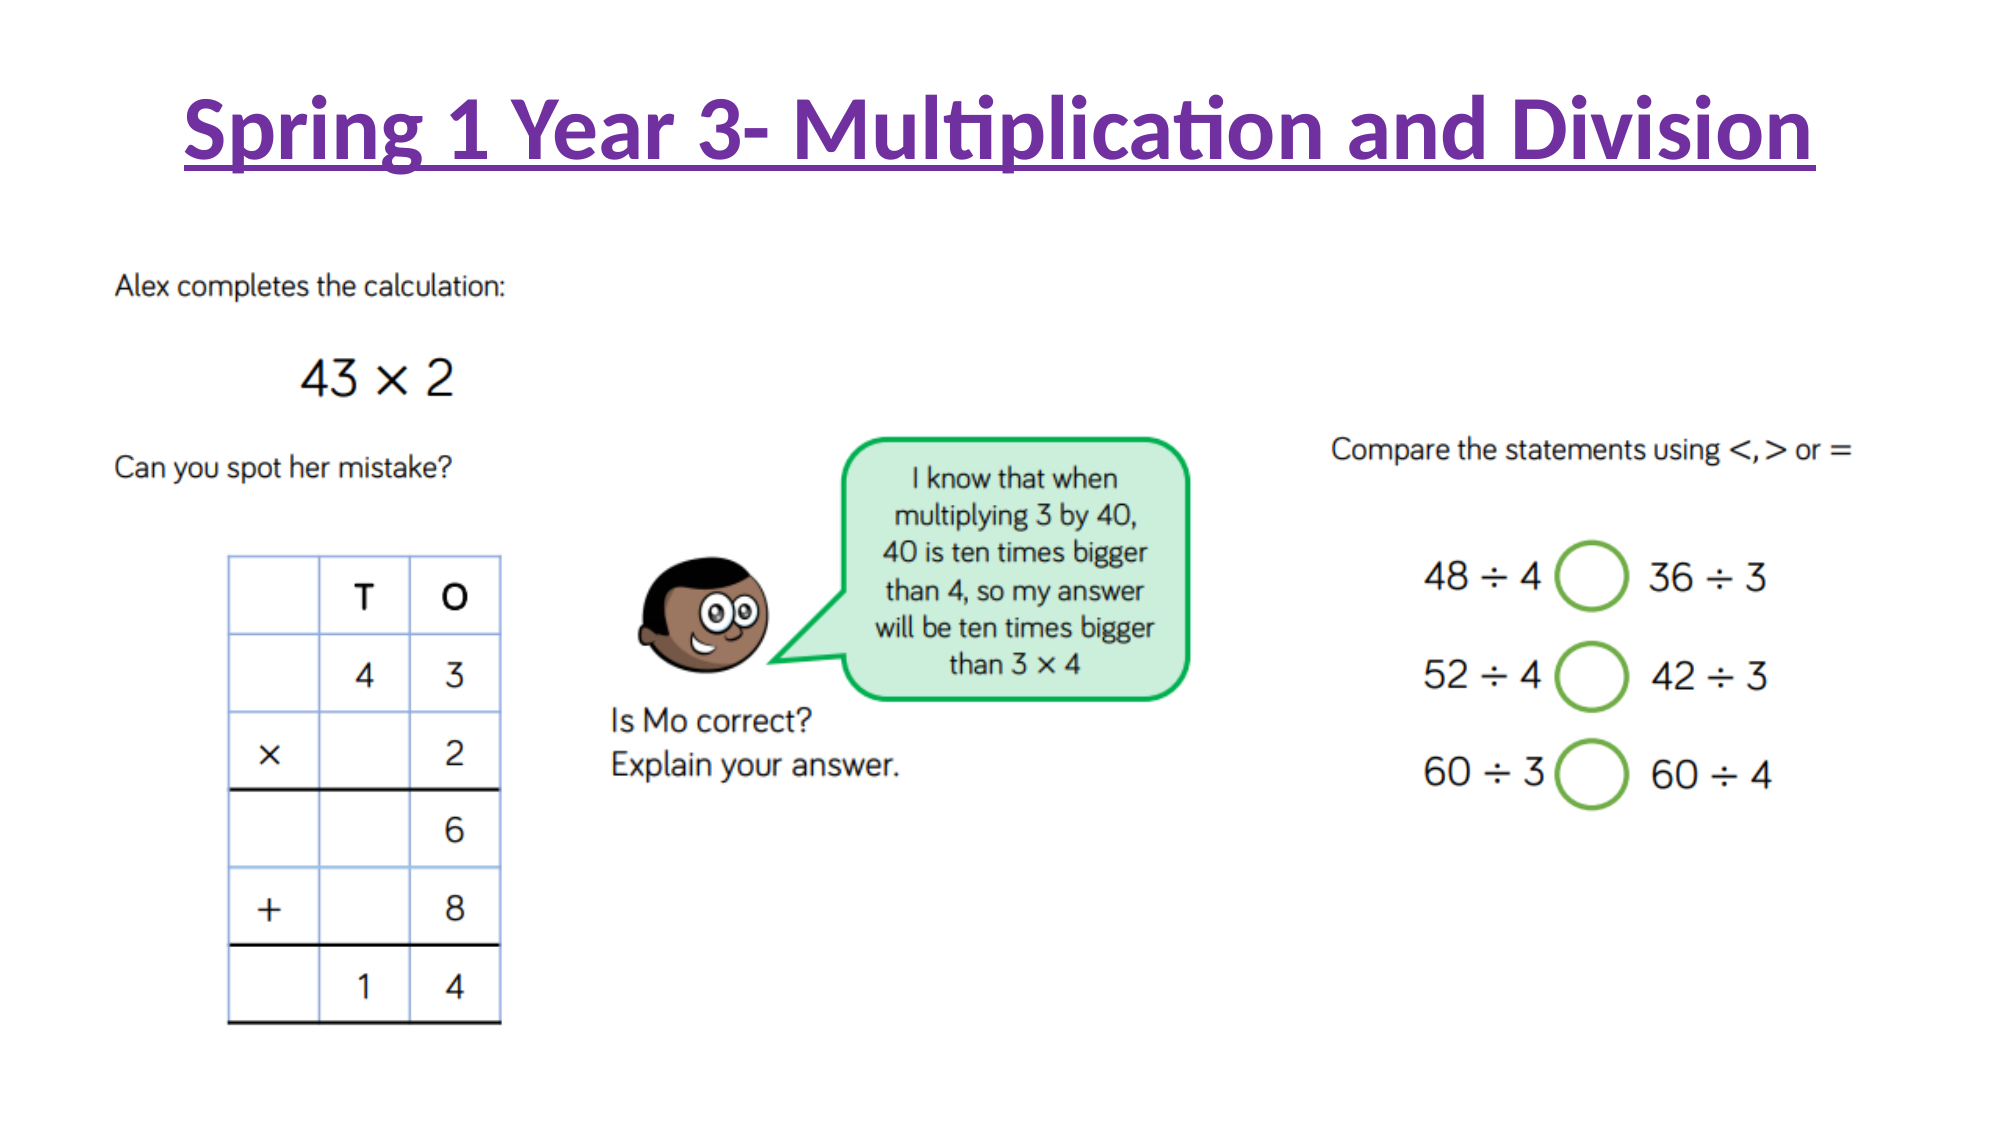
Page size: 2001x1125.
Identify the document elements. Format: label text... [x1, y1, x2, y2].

picture [1323, 425, 1863, 815]
title Spring 1 Year 3- Multiplication and Division [137, 20, 1863, 239]
picture [103, 260, 1210, 1044]
